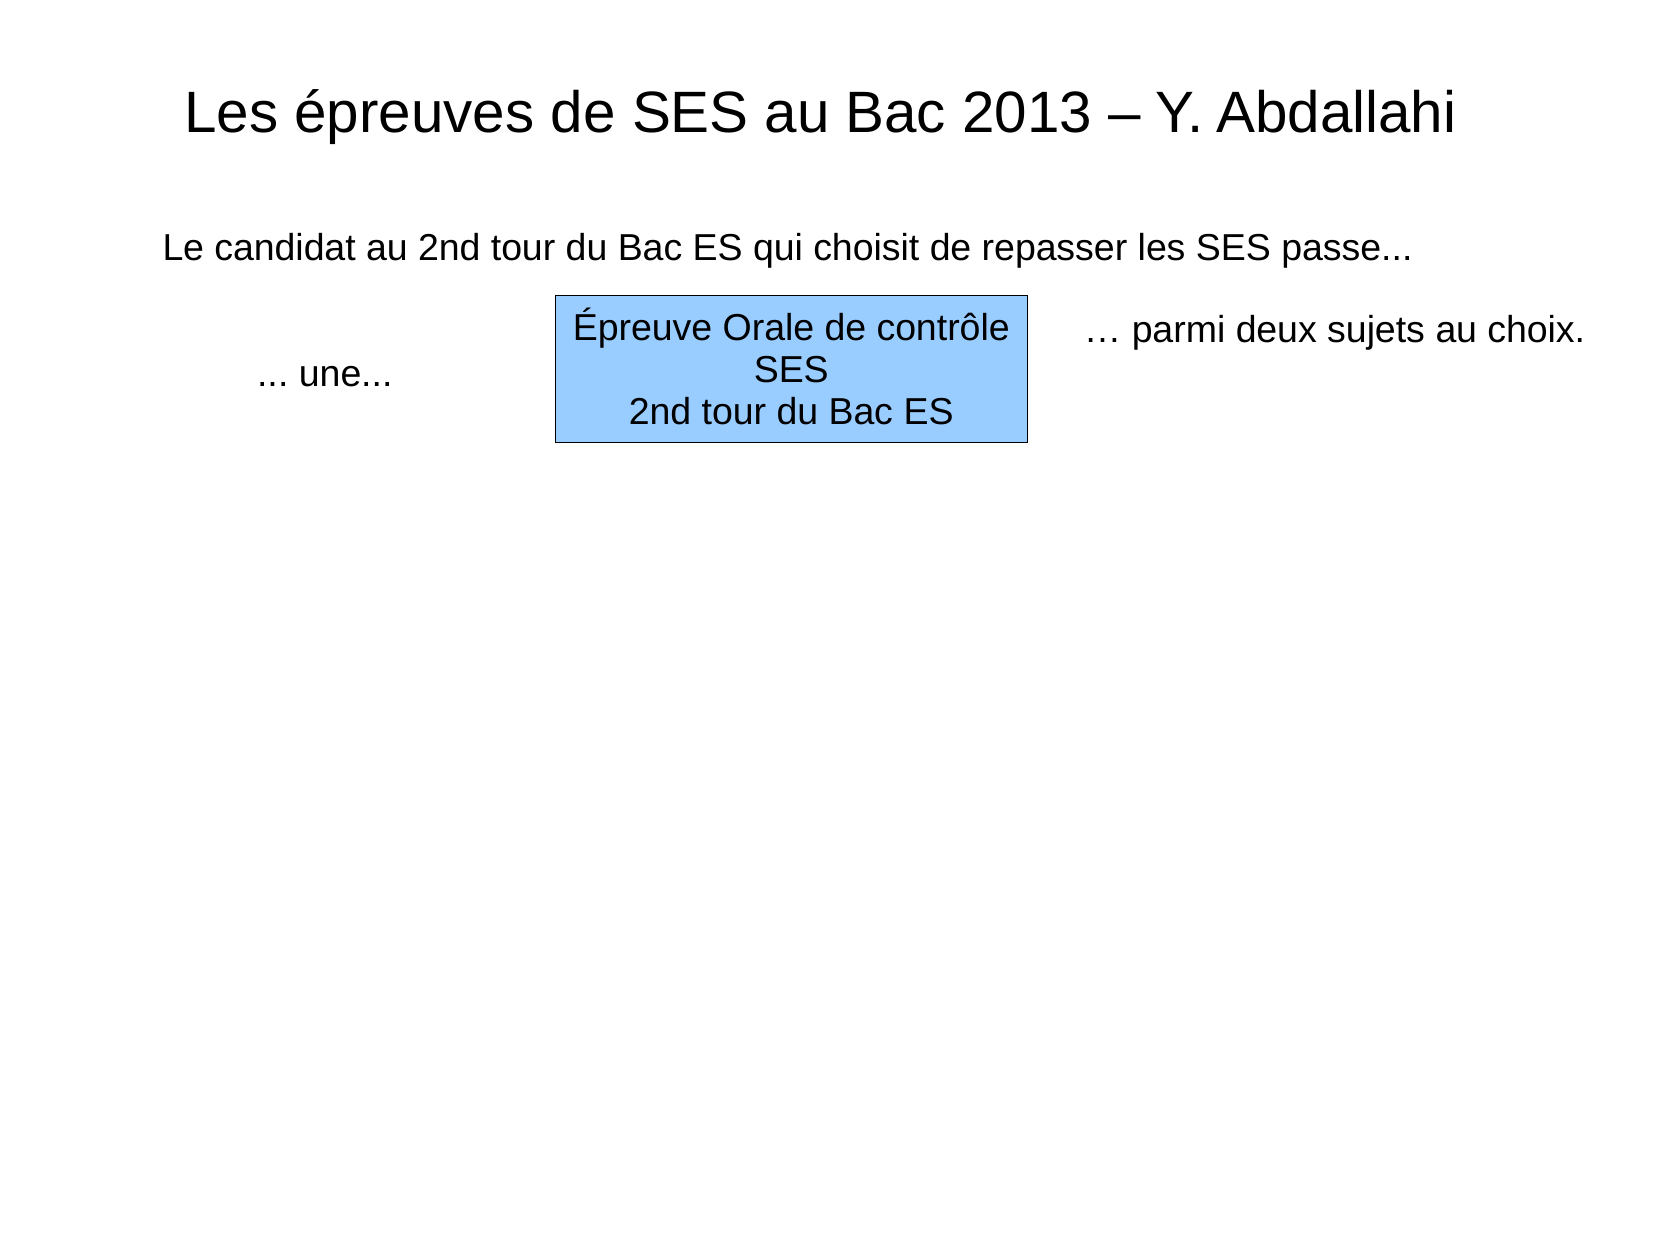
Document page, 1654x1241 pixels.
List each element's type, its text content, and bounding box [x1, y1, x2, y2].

title Les épreuves de SES au Bac 2013 – Y. Abdallahi [76, 53, 1566, 172]
text_box ... une... [147, 345, 502, 403]
text_box … parmi deux sujets au choix. [1069, 301, 1602, 358]
text_box Épreuve Orale de contrôle SES 2nd tour du Bac ES [555, 295, 1028, 443]
text_box Le candidat au 2nd tour du Bac ES qui choisit de repasser les SES passe... [147, 218, 1431, 276]
